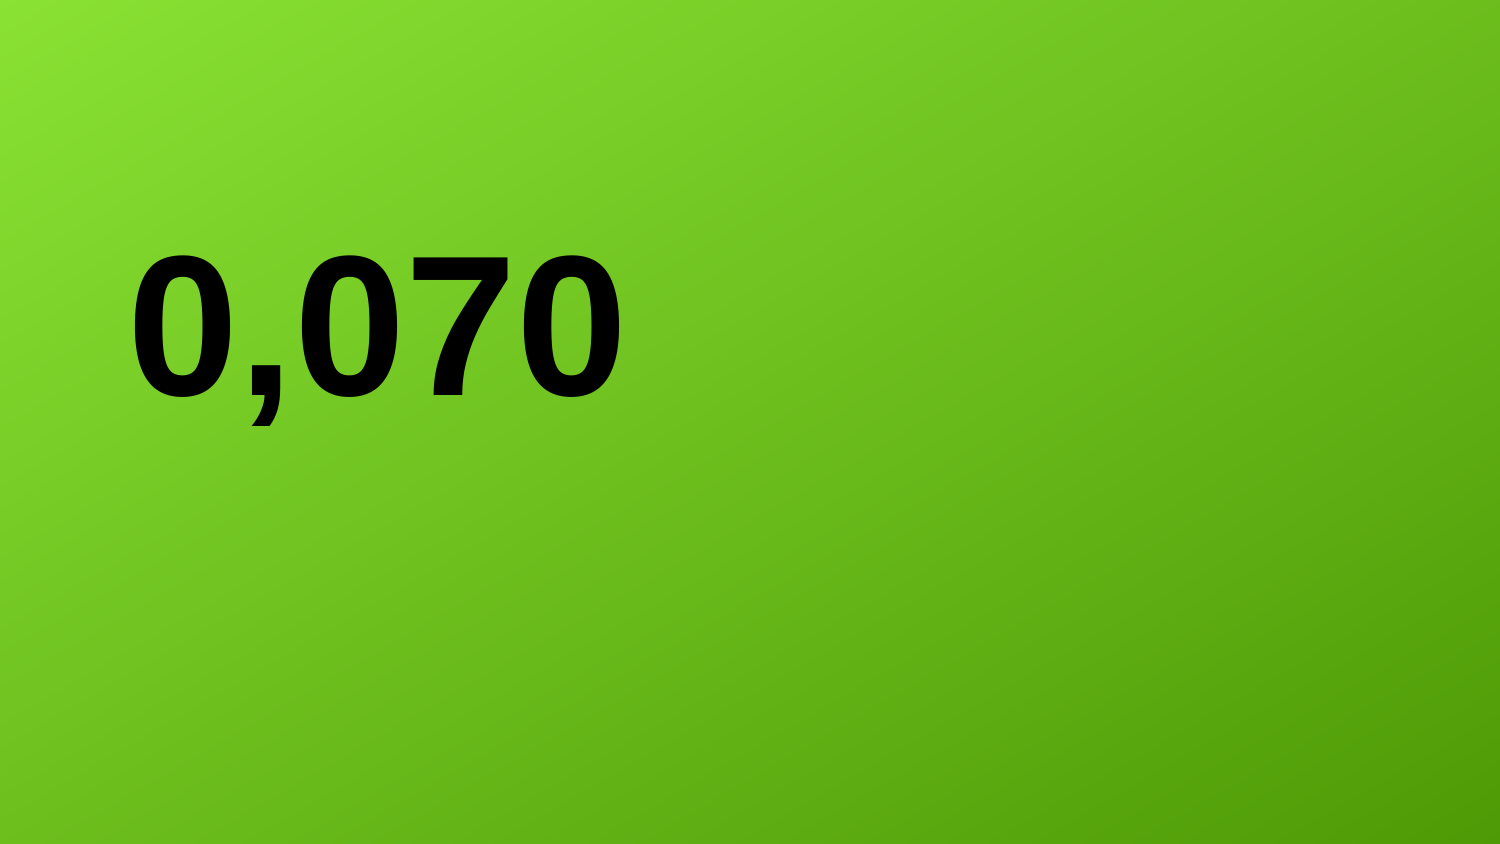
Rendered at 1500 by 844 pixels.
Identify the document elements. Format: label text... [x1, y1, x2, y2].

title 0,070 [112, 259, 1388, 450]
